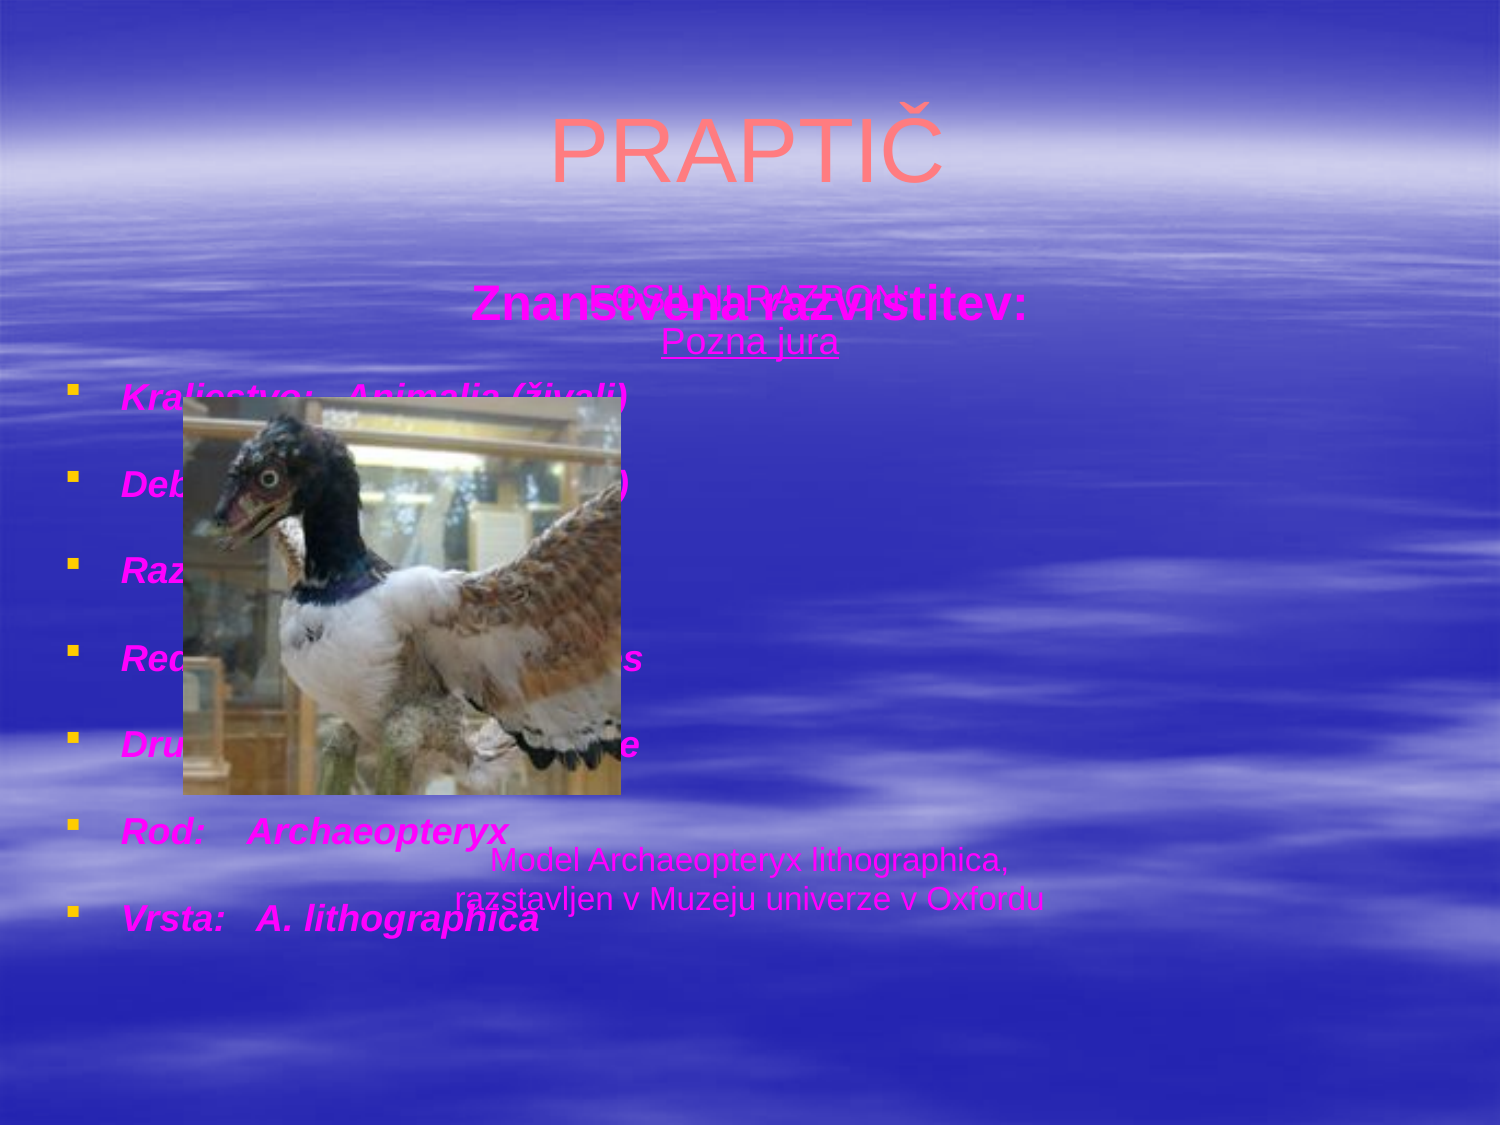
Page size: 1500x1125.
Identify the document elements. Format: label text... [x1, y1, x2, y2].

picture [0, 0, 1500, 1125]
list FOSILNI RAZPON: Pozna jura Model Archaeopteryx lithographica, razstavljen v Muzeju univerze v Oxfordu [49, 275, 1451, 1001]
title PRAPTIČ [49, 37, 1446, 255]
